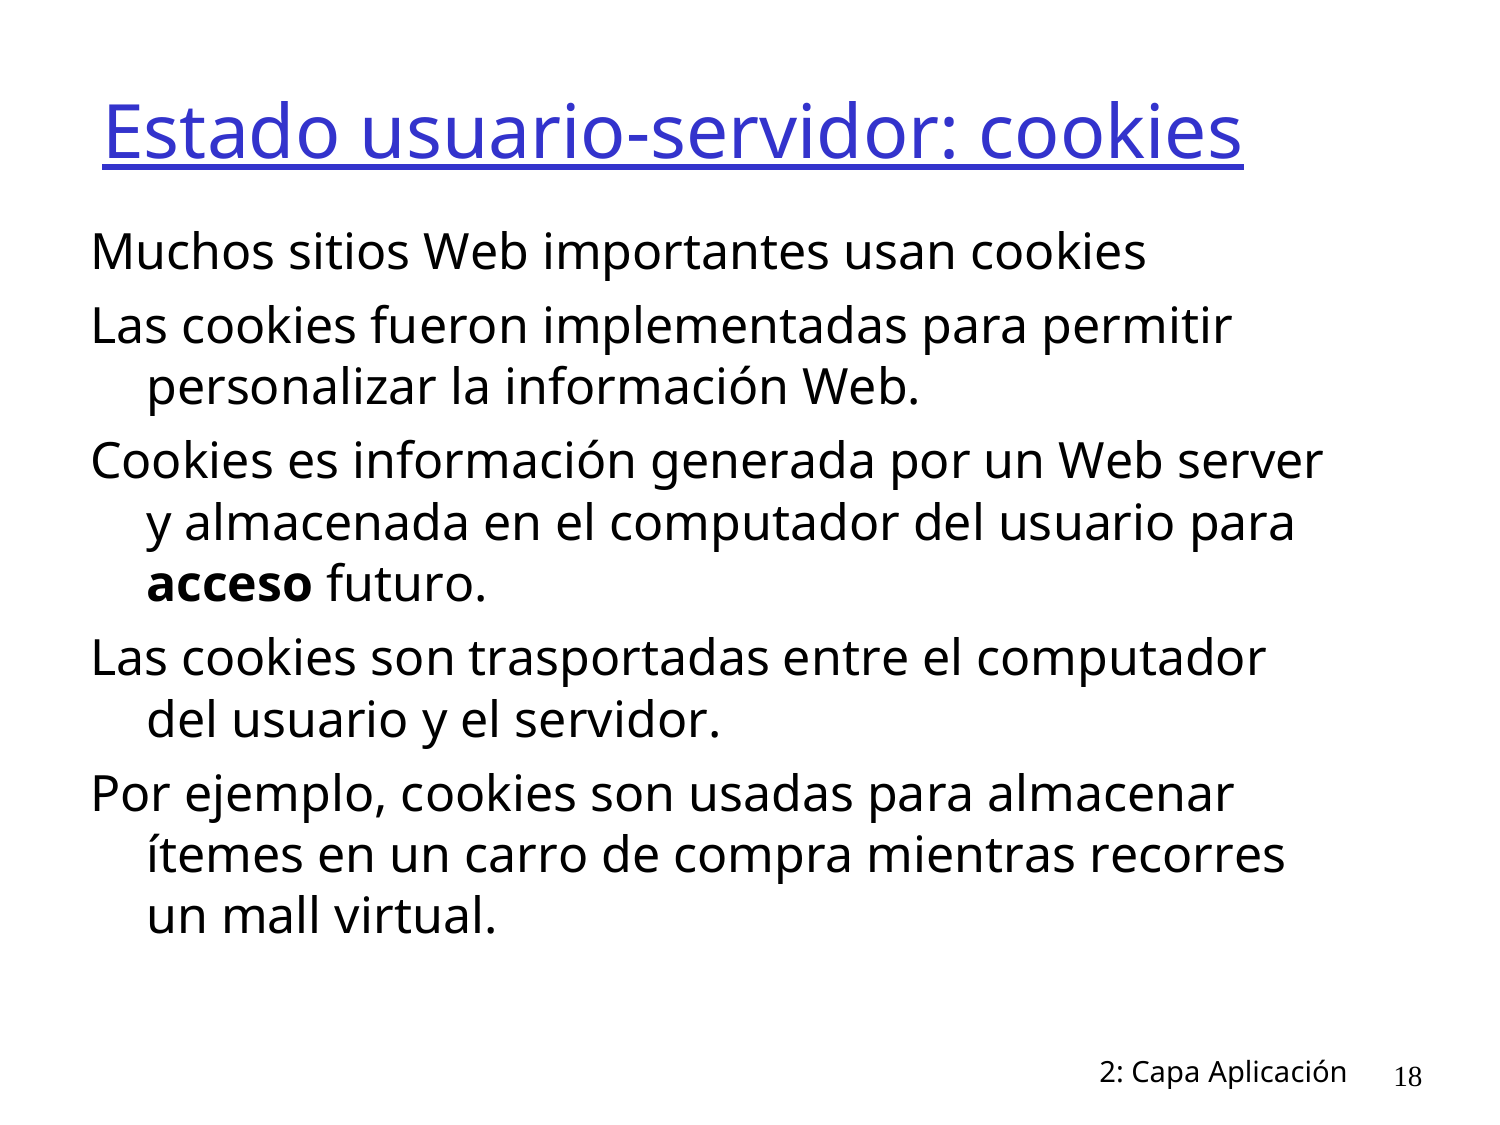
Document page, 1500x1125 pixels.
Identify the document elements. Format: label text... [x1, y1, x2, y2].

list Muchos sitios Web importantes usan cookies Las cookies fueron implementadas para permitir personalizar la información Web. Cookies es información generada por un Web server y almacenada en el computador del usuario para acceso futuro. Las cookies son trasportadas entre el computador del usuario y el servidor. Por ejemplo, cookies son usadas para almacenar ítemes en un carro de compra mientras recorres un mall virtual. [75, 212, 1351, 976]
title Estado usuario-servidor: cookies [87, 37, 1362, 225]
